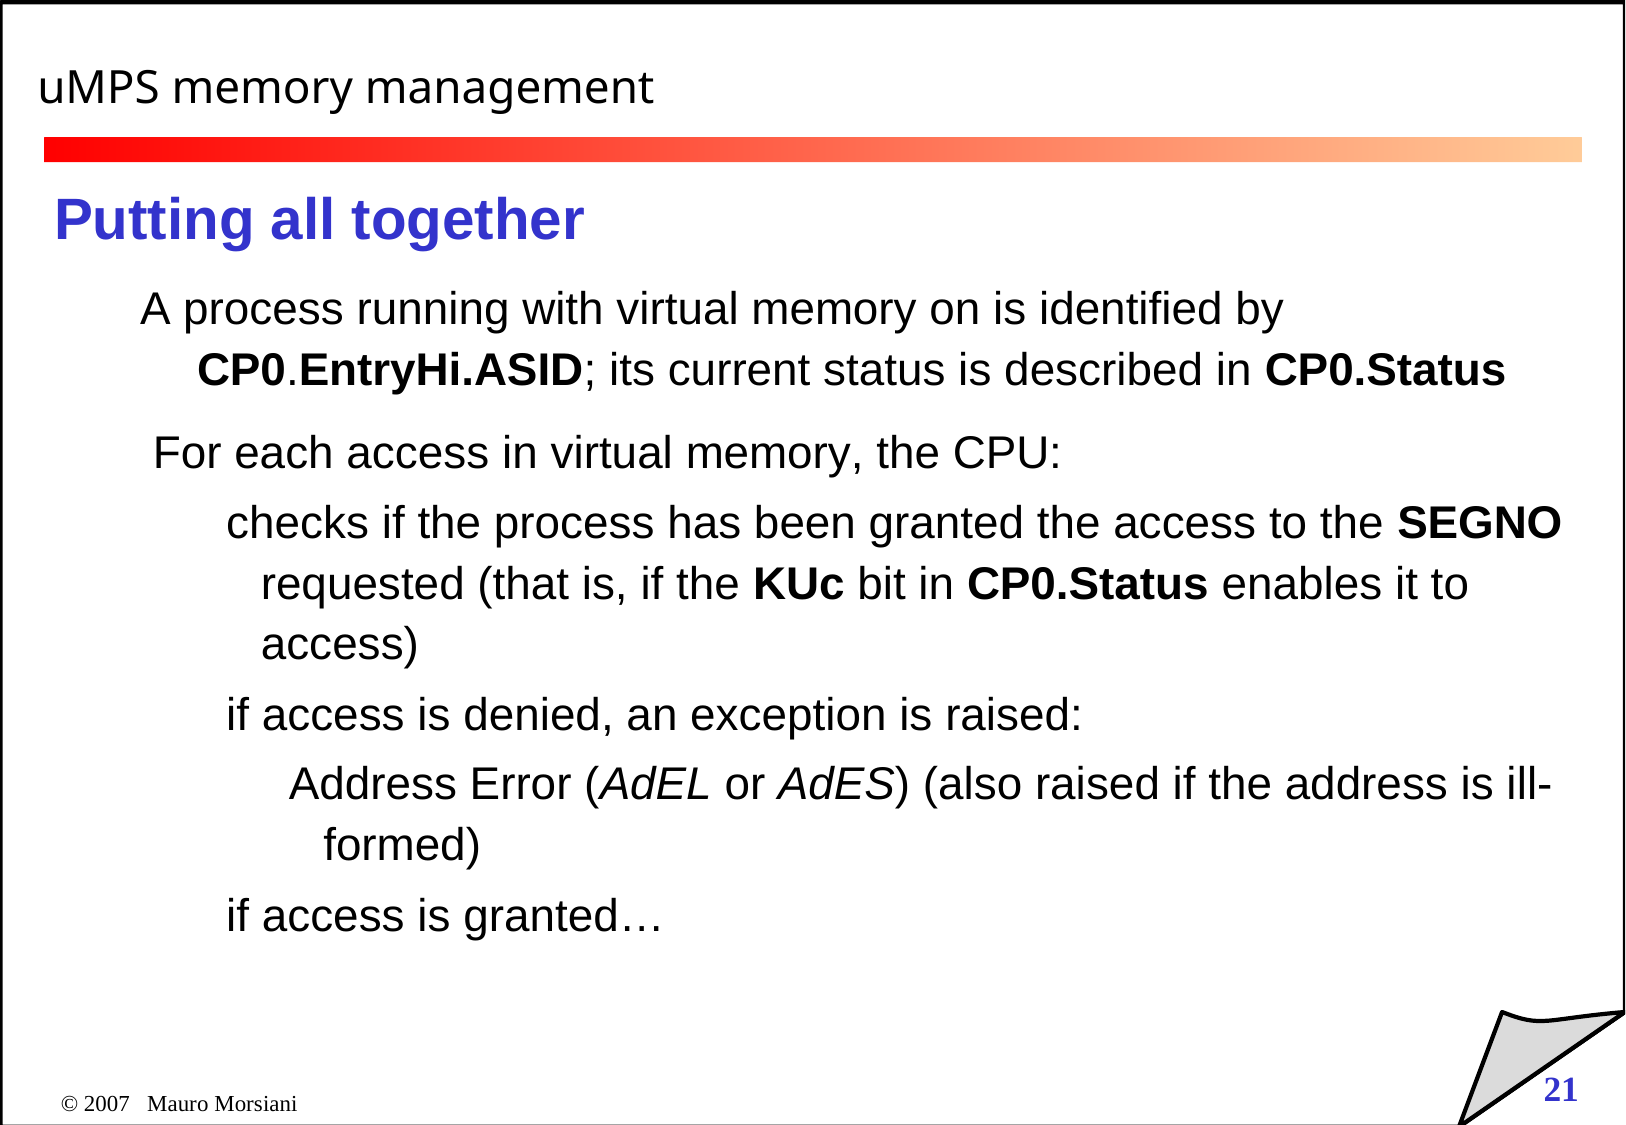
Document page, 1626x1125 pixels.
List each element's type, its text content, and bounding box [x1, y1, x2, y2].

title uMPS memory management [37, 44, 1588, 131]
list Putting all together A process running with virtual memory on is identified by CP0.EntryHi.ASID; its current status is described in CP0.Status For each access in virtual memory, the CPU: checks if the process has been granted the access to the SEGNO requested (that is, if the KUc bit in CP0.Status enables it to access) if access is denied, an exception is raised: Address Error (AdEL or AdES) (also raised if the address is ill-formed) if access is granted… [54, 187, 1571, 1124]
